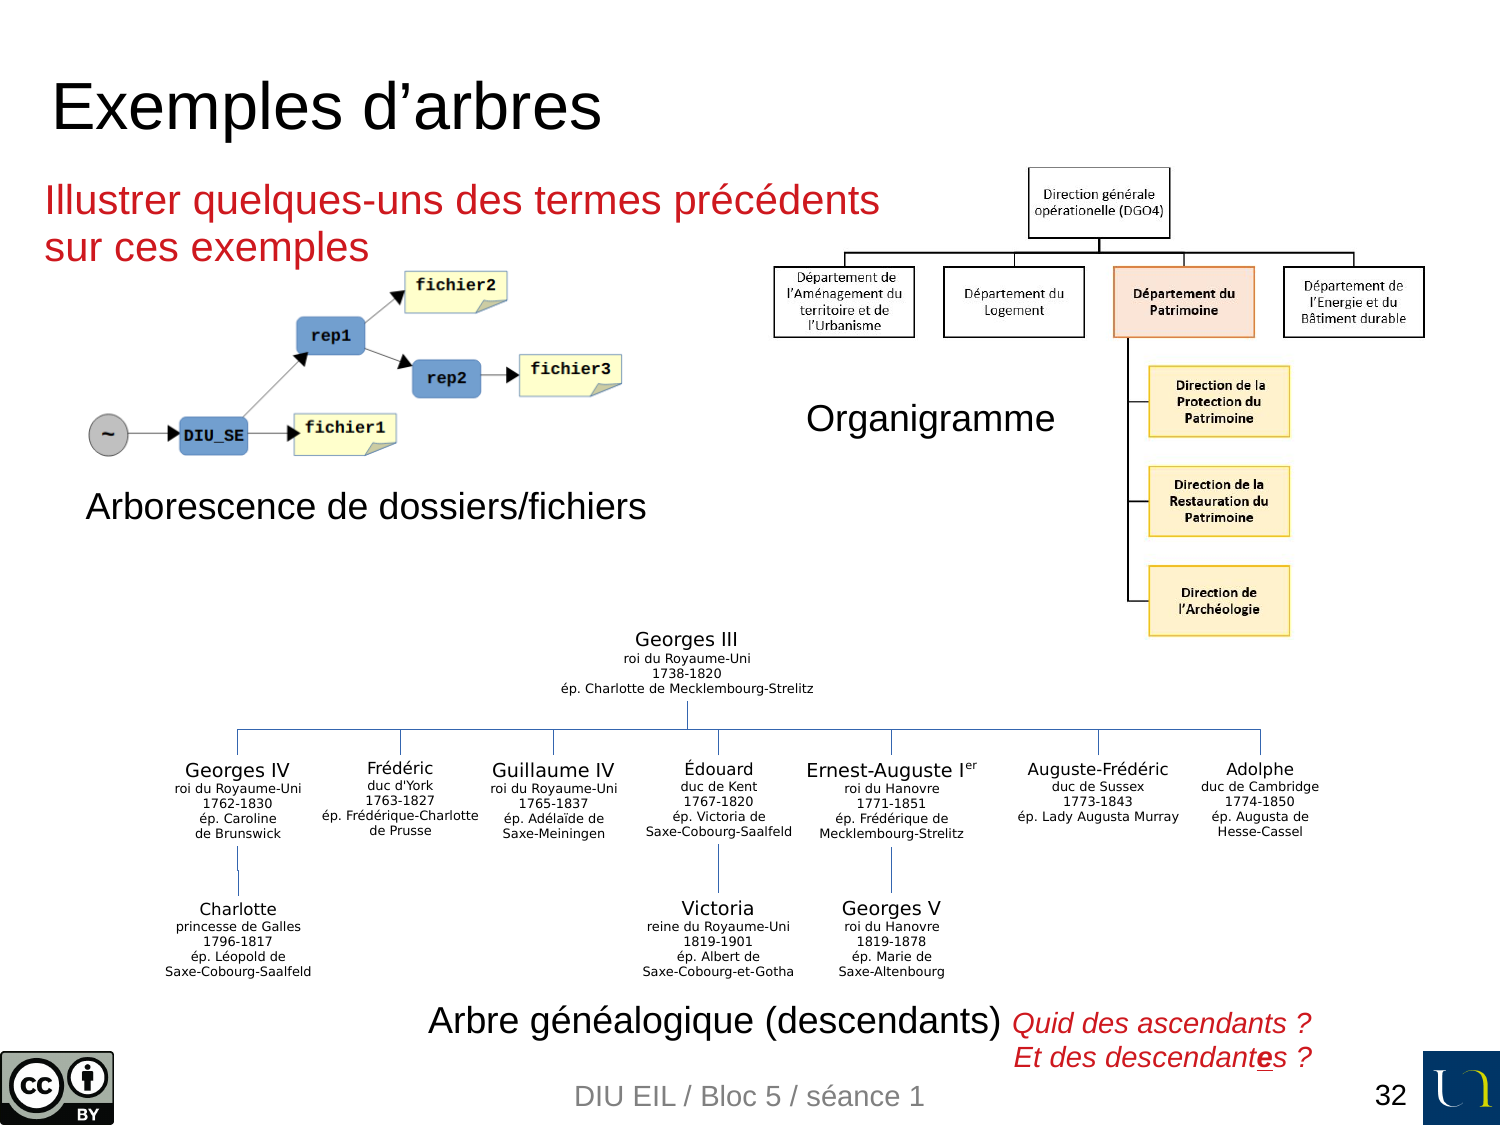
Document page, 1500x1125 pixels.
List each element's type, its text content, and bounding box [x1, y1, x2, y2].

picture [1417, 1051, 1500, 1125]
picture [0, 153, 1430, 1125]
title Exemples d’arbres [51, 44, 1449, 170]
picture [82, 324, 626, 461]
text_box Organigramme [791, 389, 1071, 447]
text_box Arborescence de dossiers/fichiers [70, 478, 663, 536]
text_box Illustrer quelques-uns des termes précédents sur ces exemples [29, 169, 963, 324]
text_box Arbre généalogique (descendants) Quid des ascendants ? Et des descendantes ? [413, 992, 1328, 1082]
